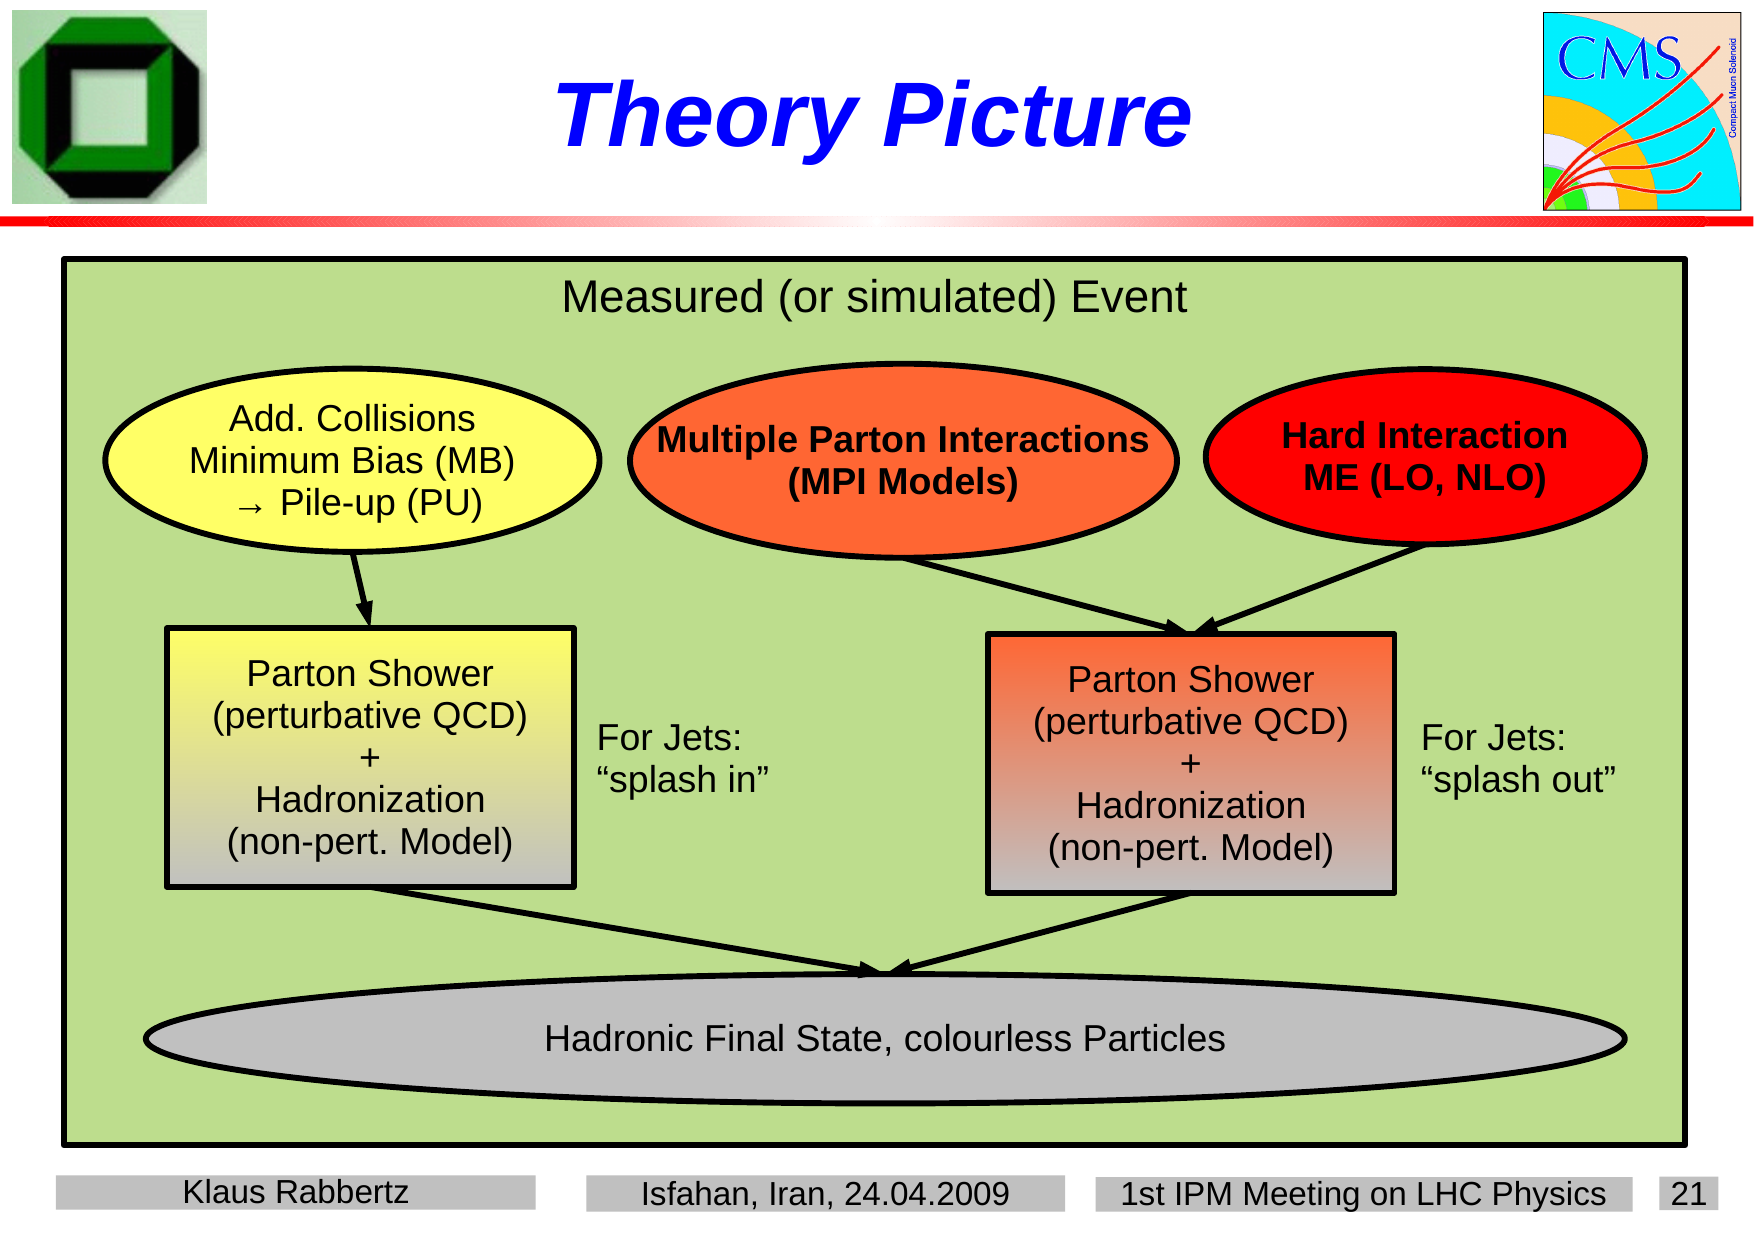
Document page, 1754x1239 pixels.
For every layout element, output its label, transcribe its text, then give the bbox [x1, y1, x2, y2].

picture [12, 10, 207, 204]
text_box Hard Interaction ME (LO, NLO) [1205, 369, 1645, 545]
text_box Add. Collisions Minimum Bias (MB) → Pile-up (PU) [105, 368, 600, 552]
title Theory Picture [220, 16, 1525, 213]
text_box Parton Shower (perturbative QCD) + Hadronization (non-pert. Model) [987, 634, 1395, 893]
text_box Parton Shower (perturbative QCD) + Hadronization (non-pert. Model) [166, 628, 574, 887]
text_box Multiple Parton Interactions (MPI Models) [630, 363, 1177, 558]
picture [1542, 11, 1742, 211]
text_box For Jets: “splash out” [1409, 705, 1629, 813]
text_box Hadronic Final State, colourless Particles [145, 974, 1625, 1104]
text_box Measured (or simulated) Event [63, 259, 1686, 1146]
text_box For Jets: “splash in” [584, 705, 782, 813]
